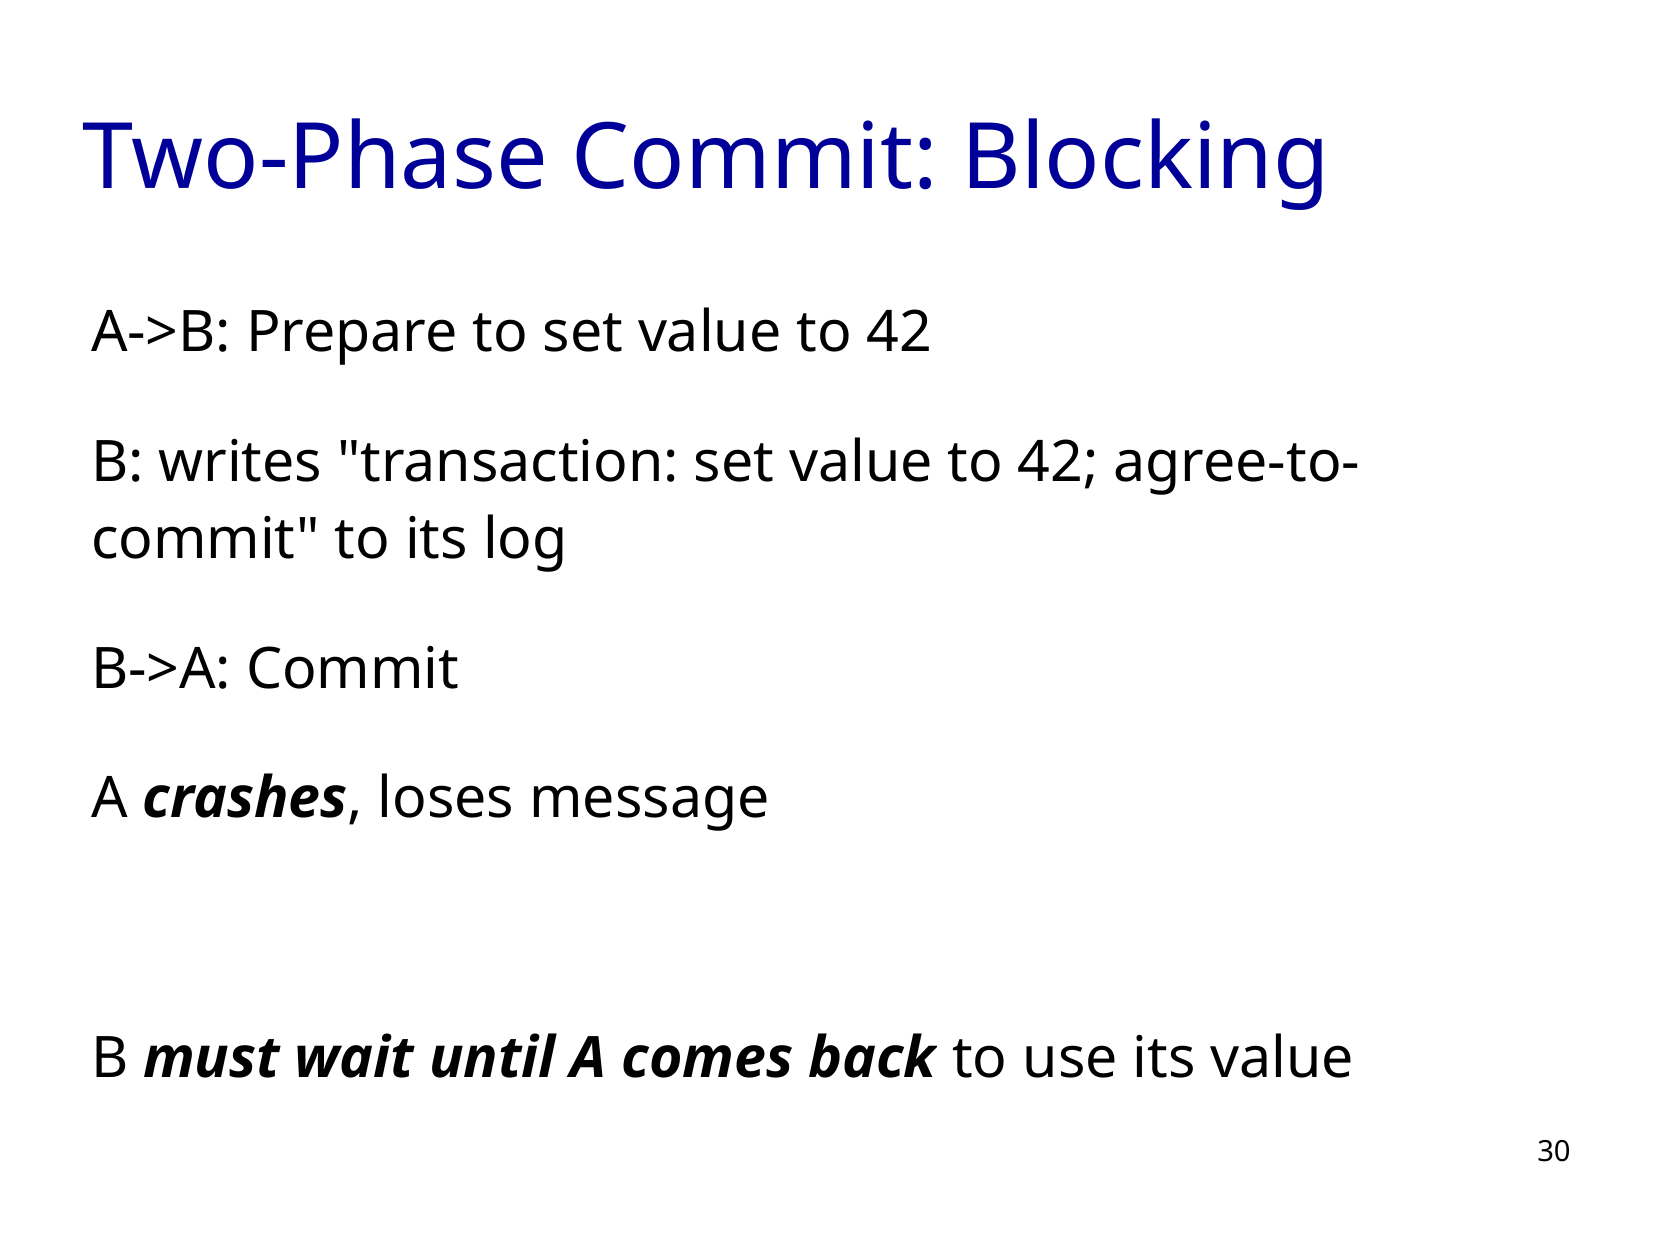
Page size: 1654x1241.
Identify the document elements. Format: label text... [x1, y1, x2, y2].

list A->B: Prepare to set value to 42 B: writes "transaction: set value to 42; agree-to-commit" to its log B->A: Commit A crashes, loses message B must wait until A comes back to use its value [60, 290, 1571, 1096]
title Two-Phase Commit: Blocking [82, 49, 1571, 257]
